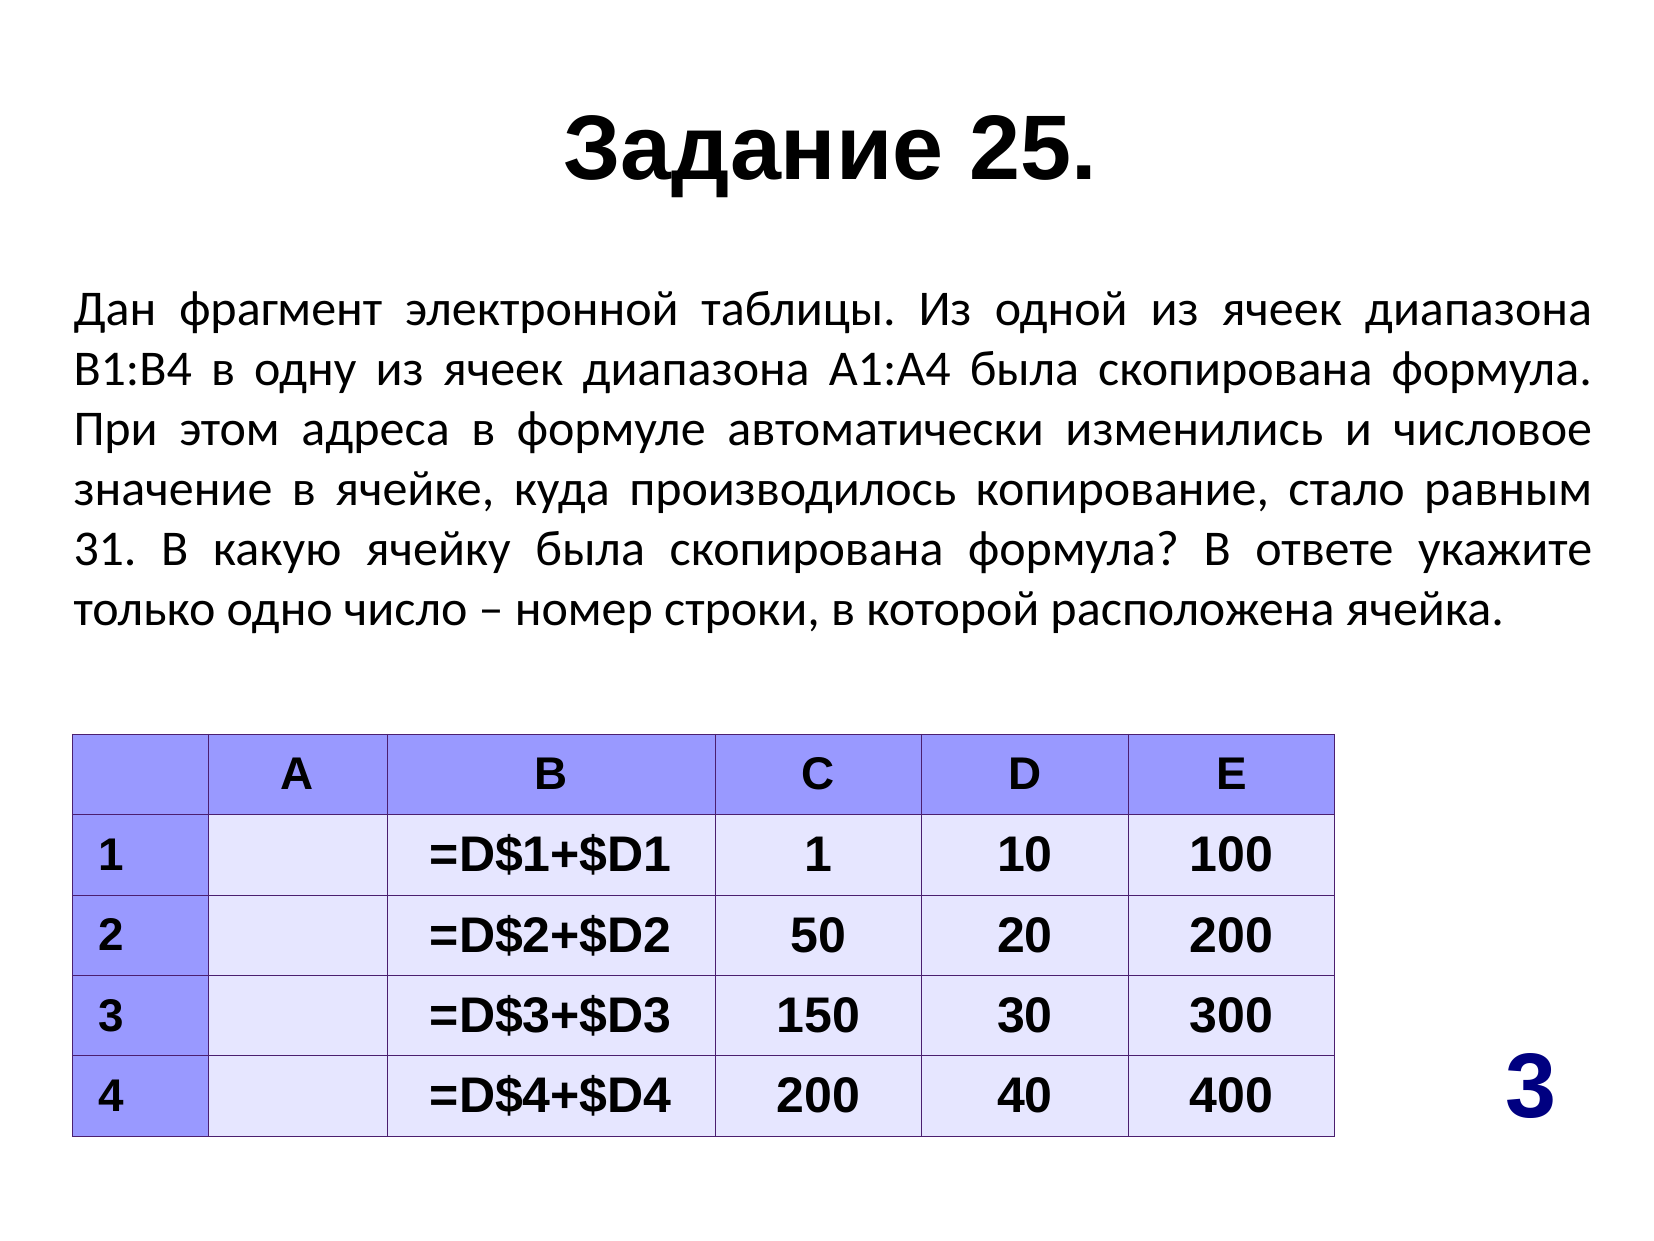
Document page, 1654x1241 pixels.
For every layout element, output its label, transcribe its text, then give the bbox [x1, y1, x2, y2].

table_cell 300 [1129, 976, 1334, 1055]
table_cell 400 [1129, 1056, 1334, 1136]
table_cell =D$4+$D4 [388, 1056, 715, 1136]
table_cell 100 [1129, 815, 1334, 895]
table_header А [209, 735, 387, 814]
title Задание 25. [82, 68, 1571, 268]
table_cell 50 [716, 896, 921, 975]
table_cell 3 [73, 976, 208, 1055]
table_header D [922, 735, 1128, 814]
table_cell 1 [716, 815, 921, 895]
table_cell 150 [716, 976, 921, 1055]
table_cell [209, 976, 387, 1055]
table_cell [209, 1056, 387, 1136]
table_header С [716, 735, 921, 814]
table_header Е [1129, 735, 1334, 814]
table_cell =D$1+$D1 [388, 815, 715, 895]
table_cell =D$2+$D2 [388, 896, 715, 975]
table_cell 4 [73, 1056, 208, 1136]
table_cell 2 [73, 896, 208, 975]
table_cell 10 [922, 815, 1128, 895]
table_cell [209, 815, 387, 895]
table_header [73, 735, 208, 814]
table_cell 200 [716, 1056, 921, 1136]
table_cell 30 [922, 976, 1128, 1055]
list Дан фрагмент электронной таблицы. Из одной из ячеек диапазона B1:B4 в одну из ячеек диапазона A1:A4 была скопирована формула. При этом адреса в формуле автоматически изменились и числовое значение в ячейке, куда производилось копирование, стало равным 31. В какую ячейку была скопирована формула? В ответе укажите только одно число – номер строки, в которой расположена ячейка. [58, 268, 1609, 1194]
table_cell [209, 896, 387, 975]
table_cell =D$3+$D3 [388, 976, 715, 1055]
table_cell 20 [922, 896, 1128, 975]
table_cell 200 [1129, 896, 1334, 975]
text_box 3 [1417, 1027, 1571, 1145]
table_header В [388, 735, 715, 814]
table_cell 40 [922, 1056, 1128, 1136]
table_cell 1 [73, 815, 208, 895]
